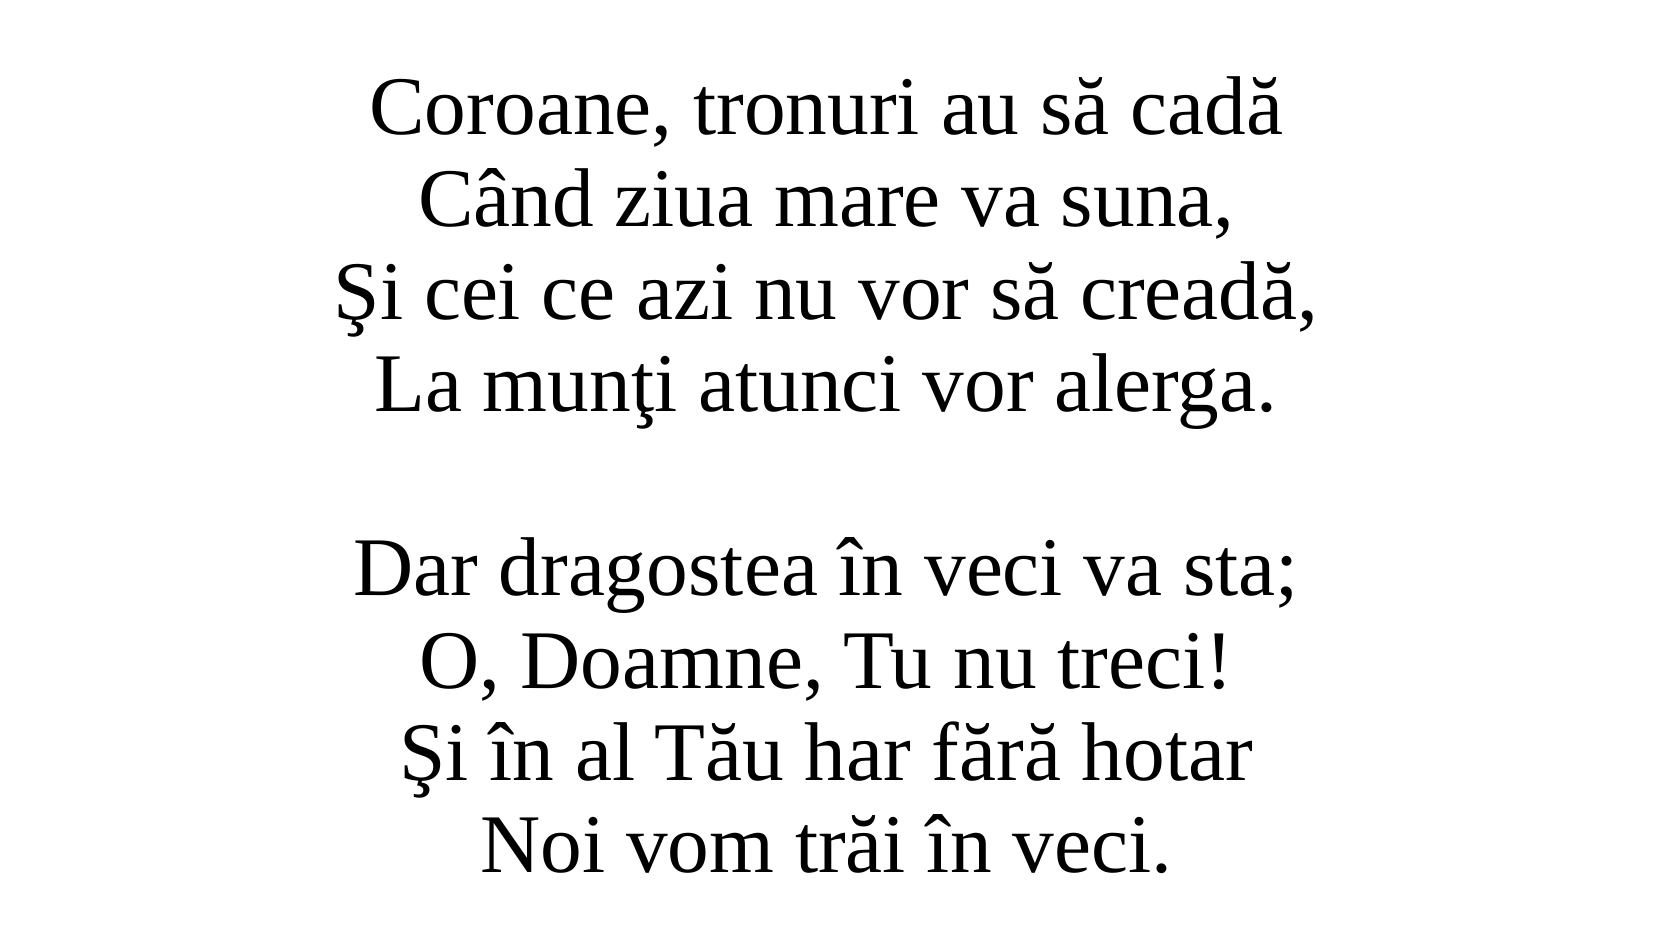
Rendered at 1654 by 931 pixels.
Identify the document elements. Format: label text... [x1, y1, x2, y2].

subtitle Coroane, tronuri au să cadă Când ziua mare va suna, Şi cei ce azi nu vor să creadă, La munţi atunci vor alerga. Dar dragostea în veci va sta; O, Doamne, Tu nu treci! Şi în al Tău har fără hotar Noi vom trăi în veci. [165, 60, 1489, 891]
